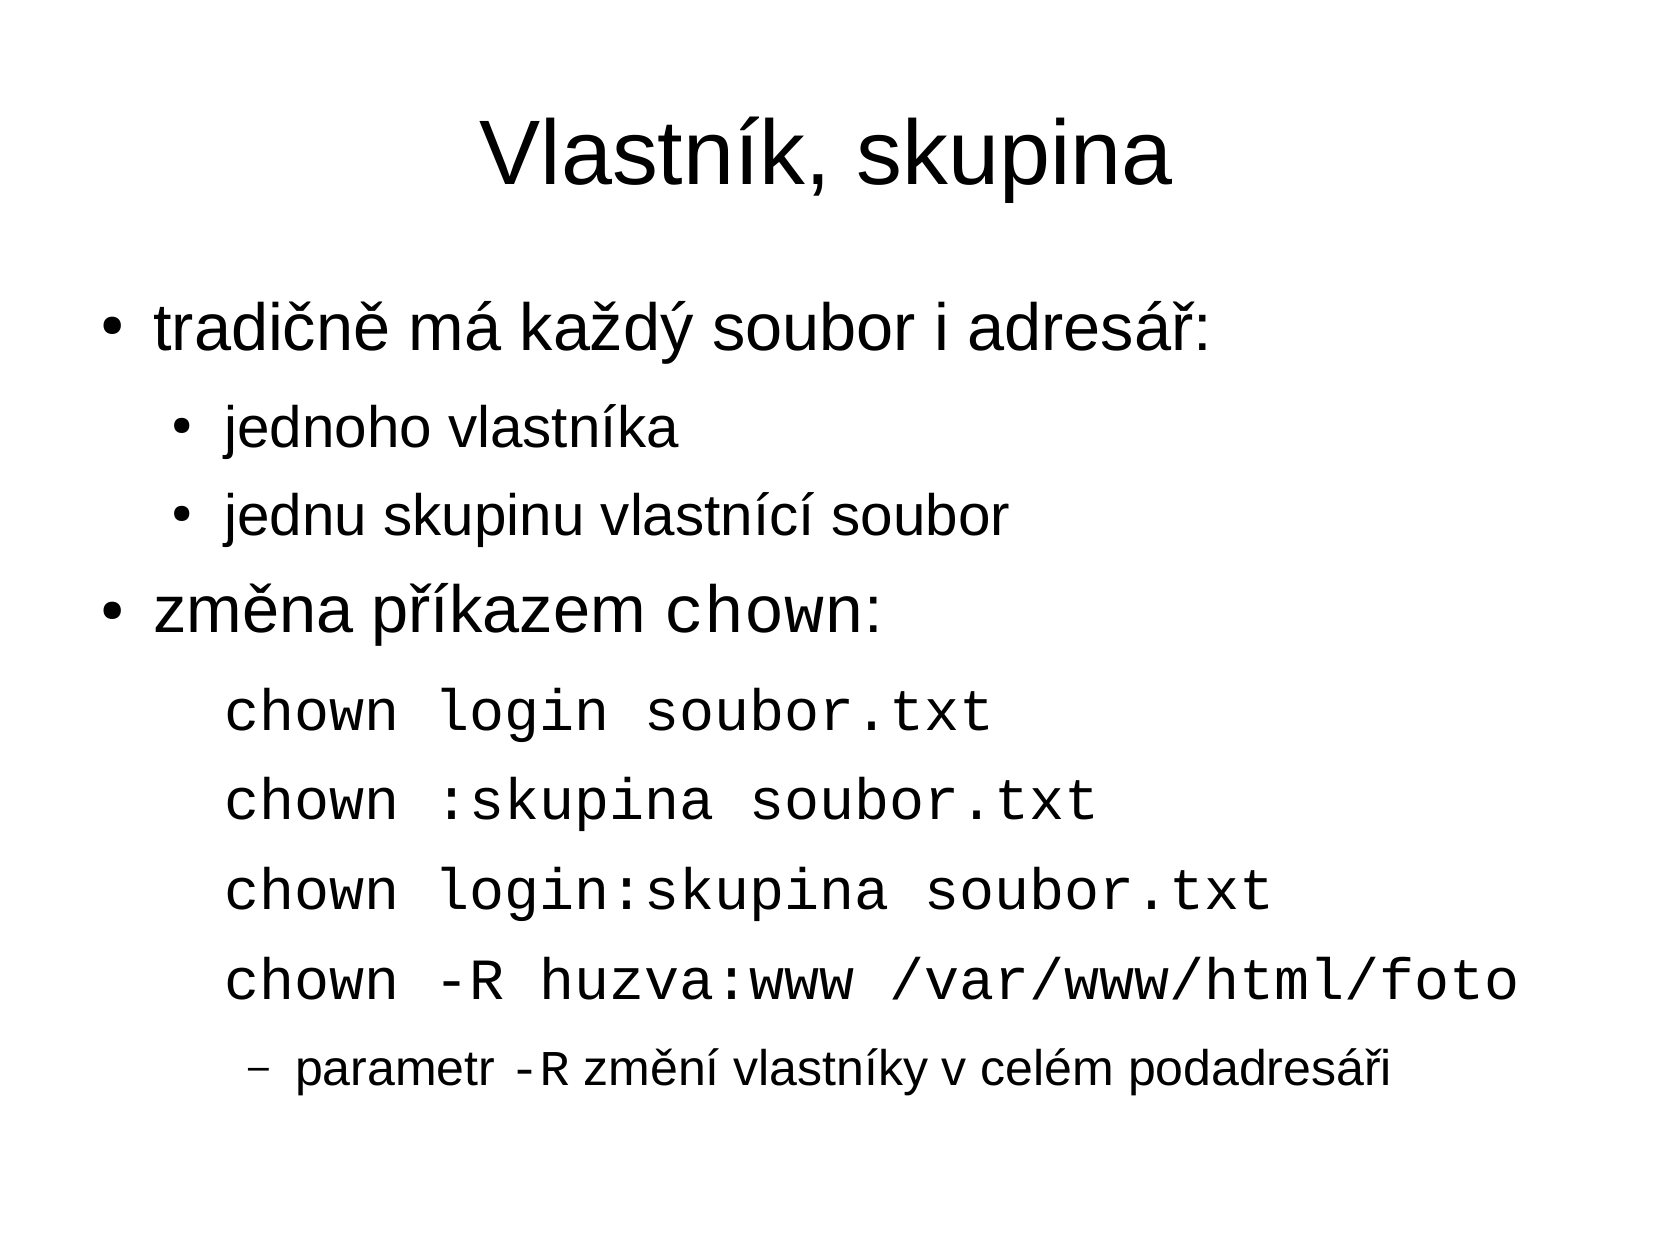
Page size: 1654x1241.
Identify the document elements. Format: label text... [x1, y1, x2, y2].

title Vlastník, skupina [82, 49, 1571, 257]
list tradičně má každý soubor i adresář: jednoho vlastníka jednu skupinu vlastnící soubor změna příkazem chown: chown login soubor.txt chown :skupina soubor.txt chown login:skupina soubor.txt chown -R huzva:www /var/www/html/foto parametr -R změní vlastníky v celém podadresáři [82, 290, 1571, 1109]
